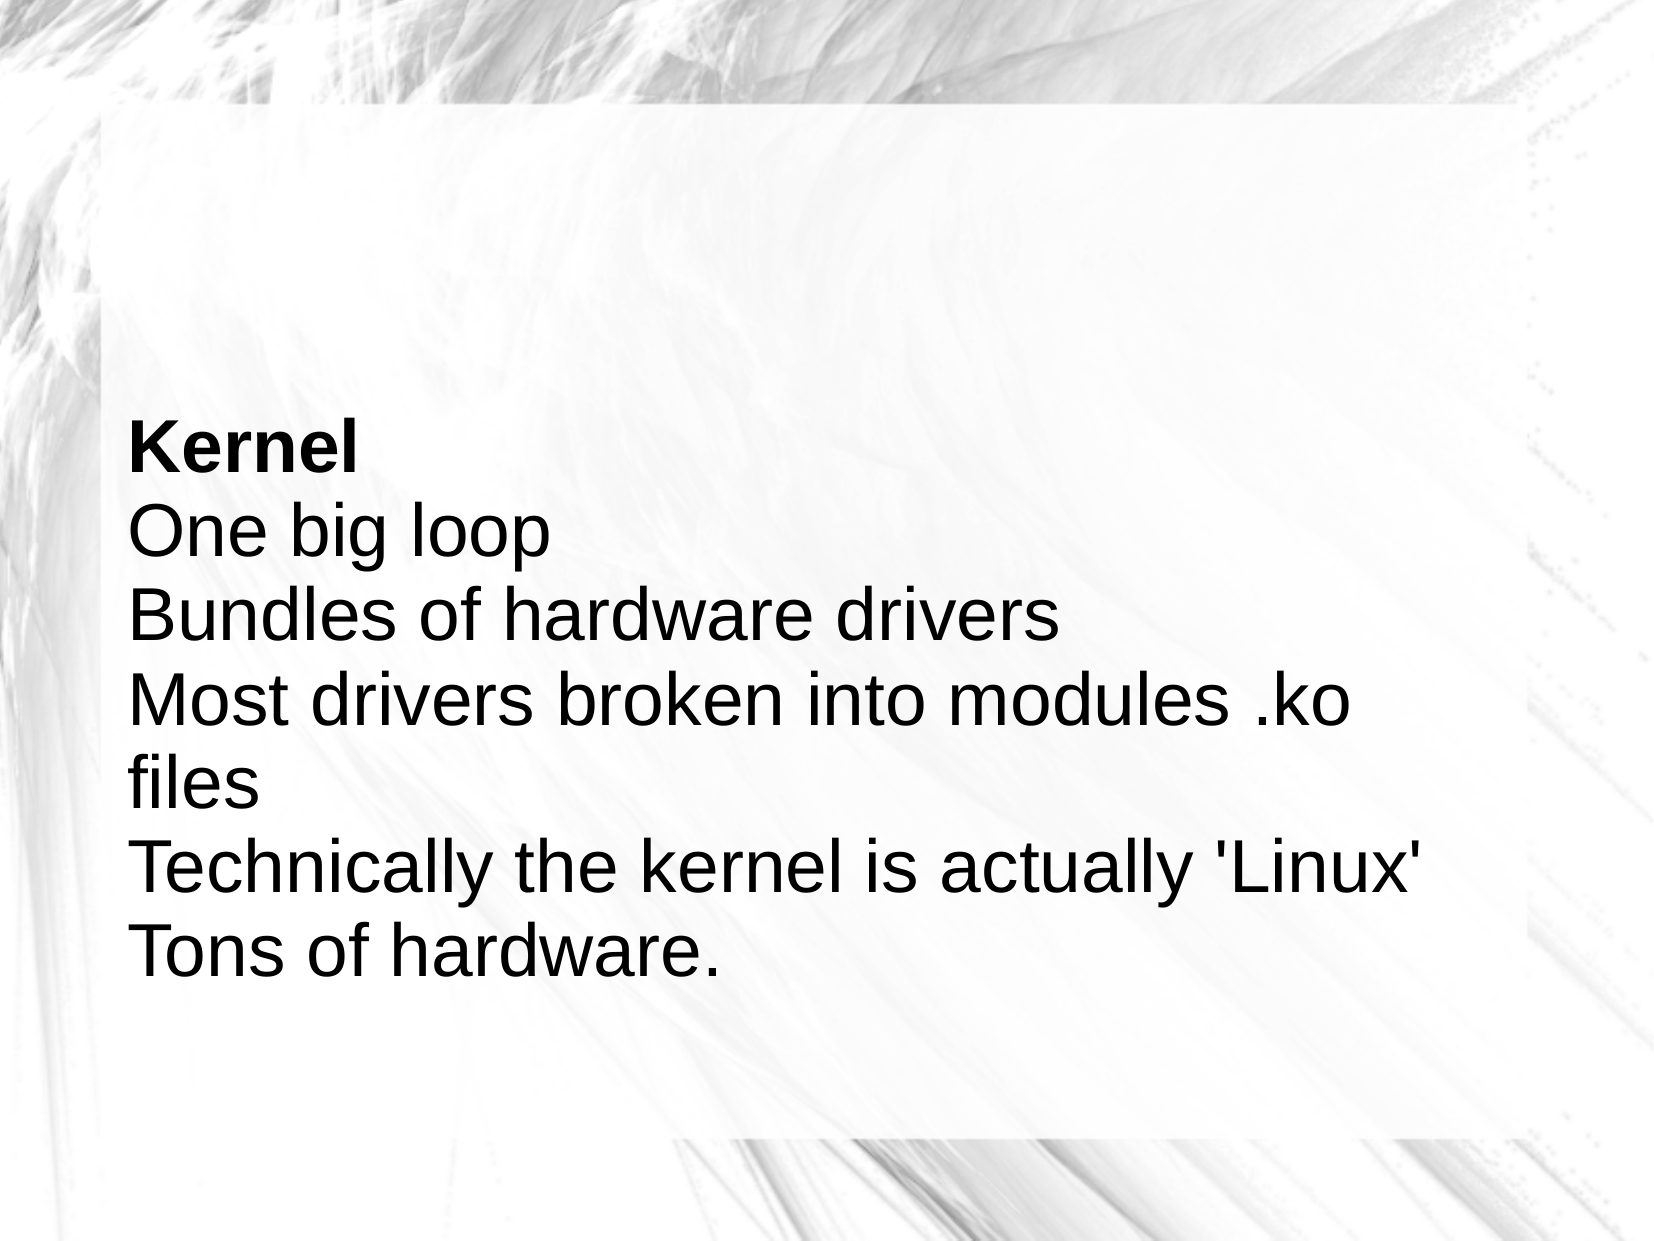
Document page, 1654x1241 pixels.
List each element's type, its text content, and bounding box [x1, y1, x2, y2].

text_box Kernel One big loop Bundles of hardware drivers Most drivers broken into modules .ko files Technically the kernel is actually 'Linux' Tons of hardware. [112, 397, 1522, 863]
picture [0, 0, 1654, 1241]
